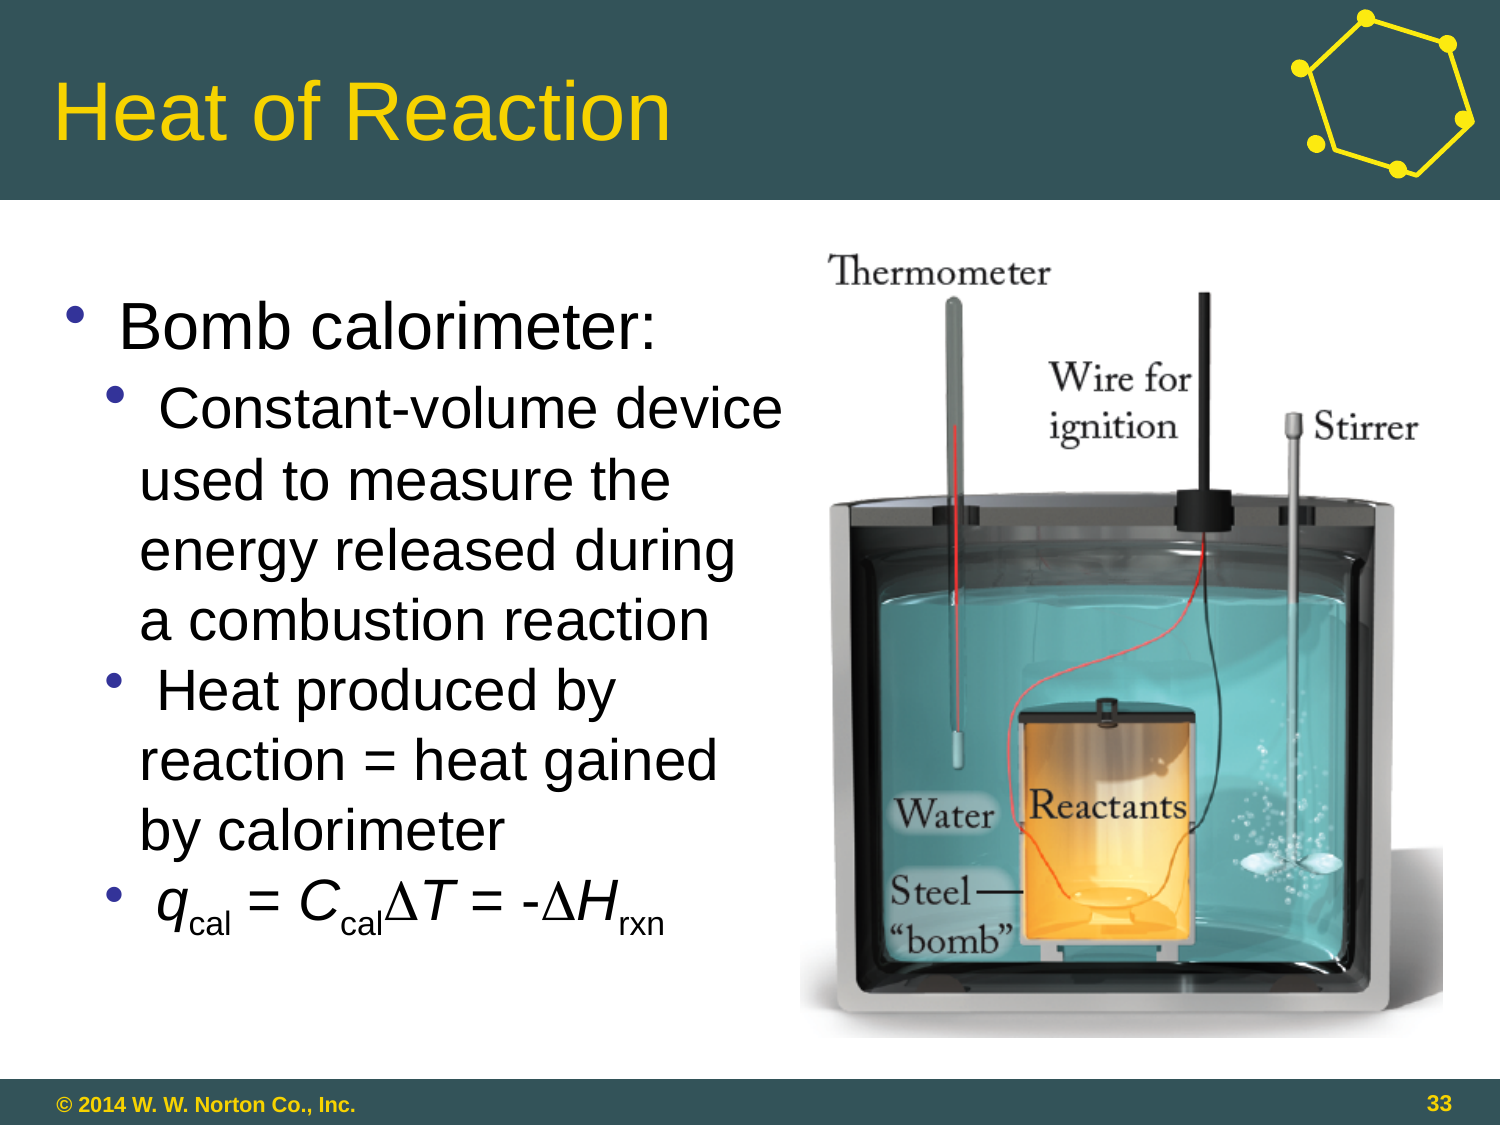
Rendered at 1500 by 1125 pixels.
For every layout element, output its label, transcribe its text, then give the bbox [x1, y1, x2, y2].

picture [800, 249, 1443, 1038]
text_box Bomb calorimeter: Constant-volume device used to measure the energy released during a combustion reaction Heat produced by reaction = heat gained by calorimeter qcal = CcalT = -Hrxn [49, 275, 800, 950]
title Heat of Reaction [37, 19, 1118, 195]
slide_number <number> [1408, 1085, 1468, 1120]
